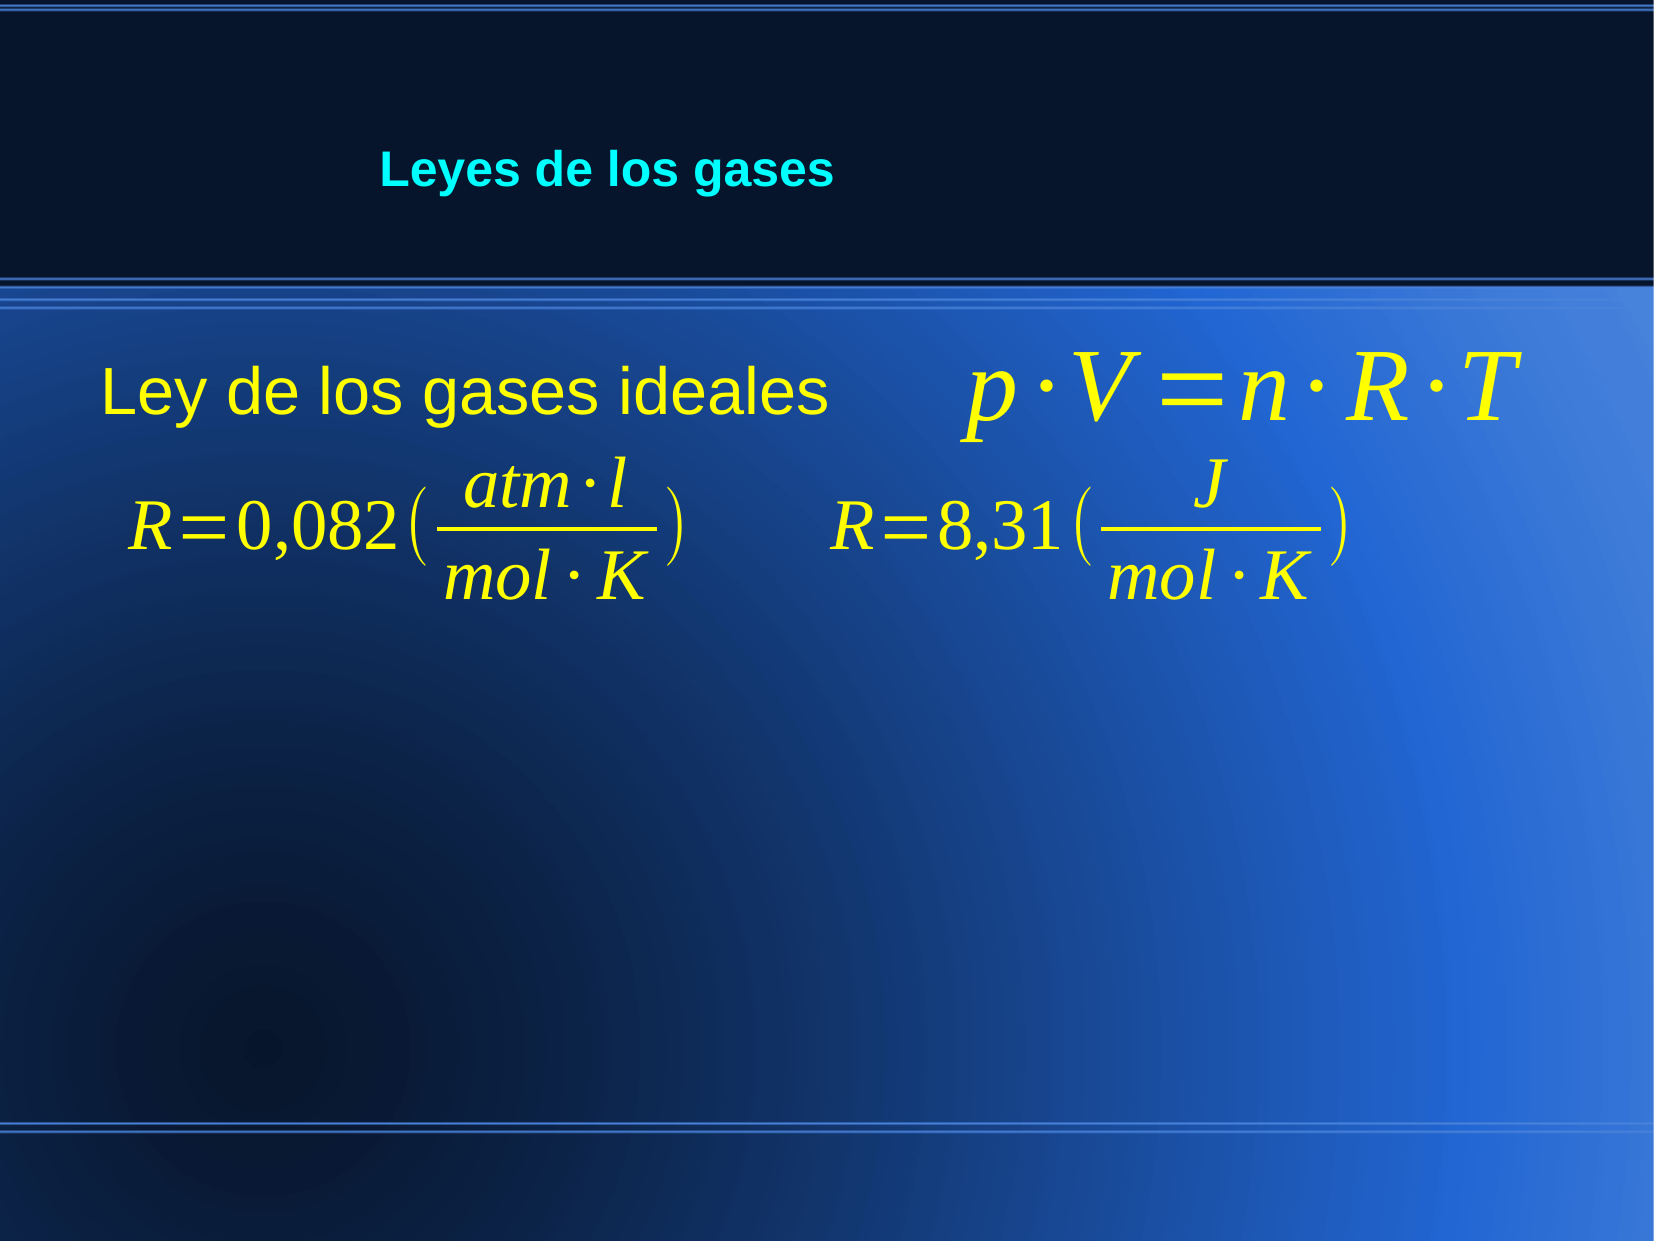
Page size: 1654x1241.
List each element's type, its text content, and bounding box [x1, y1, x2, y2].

list Ley de los gases ideales [29, 354, 944, 462]
picture [0, 0, 1654, 1241]
chart [819, 327, 1538, 615]
chart [118, 442, 695, 615]
title Leyes de los gases [32, 118, 1182, 220]
